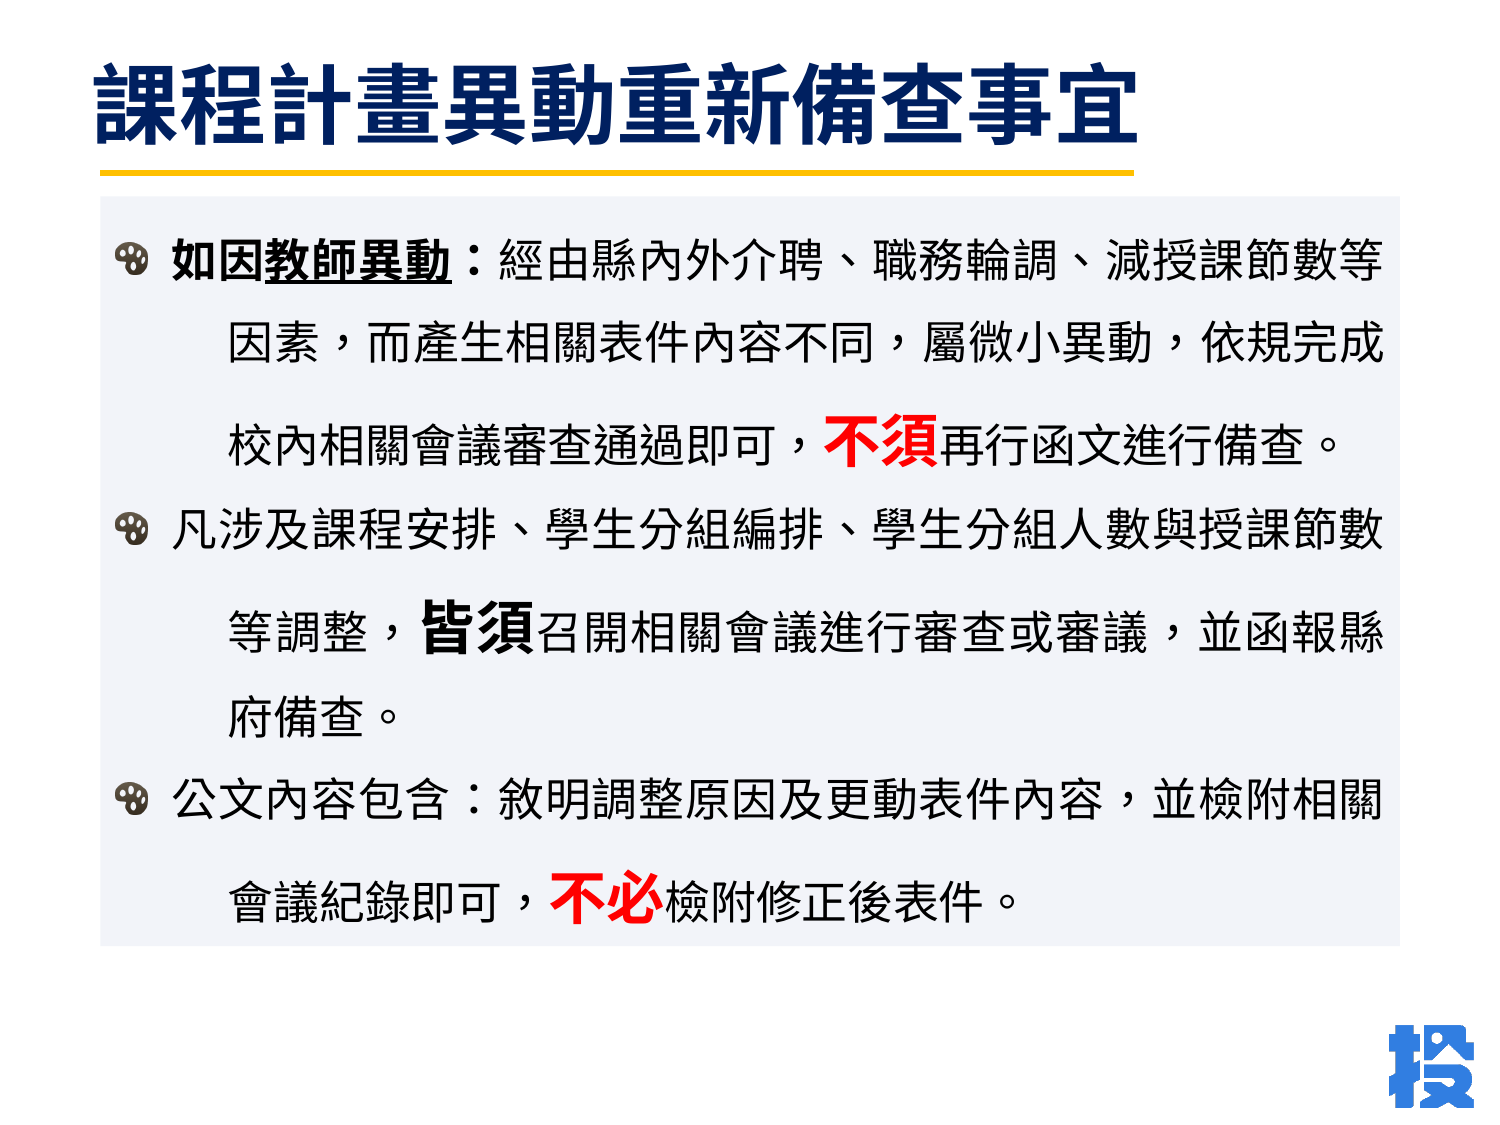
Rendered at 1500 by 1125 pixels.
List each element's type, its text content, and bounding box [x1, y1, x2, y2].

text_box 課程計畫異動重新備查事宜 [76, 42, 1168, 164]
picture [1362, 997, 1500, 1125]
text_box 如因教師異動：經由縣內外介聘、職務輪調、減授課節數等因素，而產生相關表件內容不同，屬微小異動，依規完成校內相關會議審查通過即可，不須再行函文進行備查。 凡涉及課程安排、學生分組編排、學生分組人數與授課節數等調整，皆須召開相關會議進行審查或審議，並函報縣府備查。 公文內容包含：敘明調整原因及更動表件內容，並檢附相關會議紀錄即可，不必檢附修正後表件。 [100, 196, 1400, 947]
